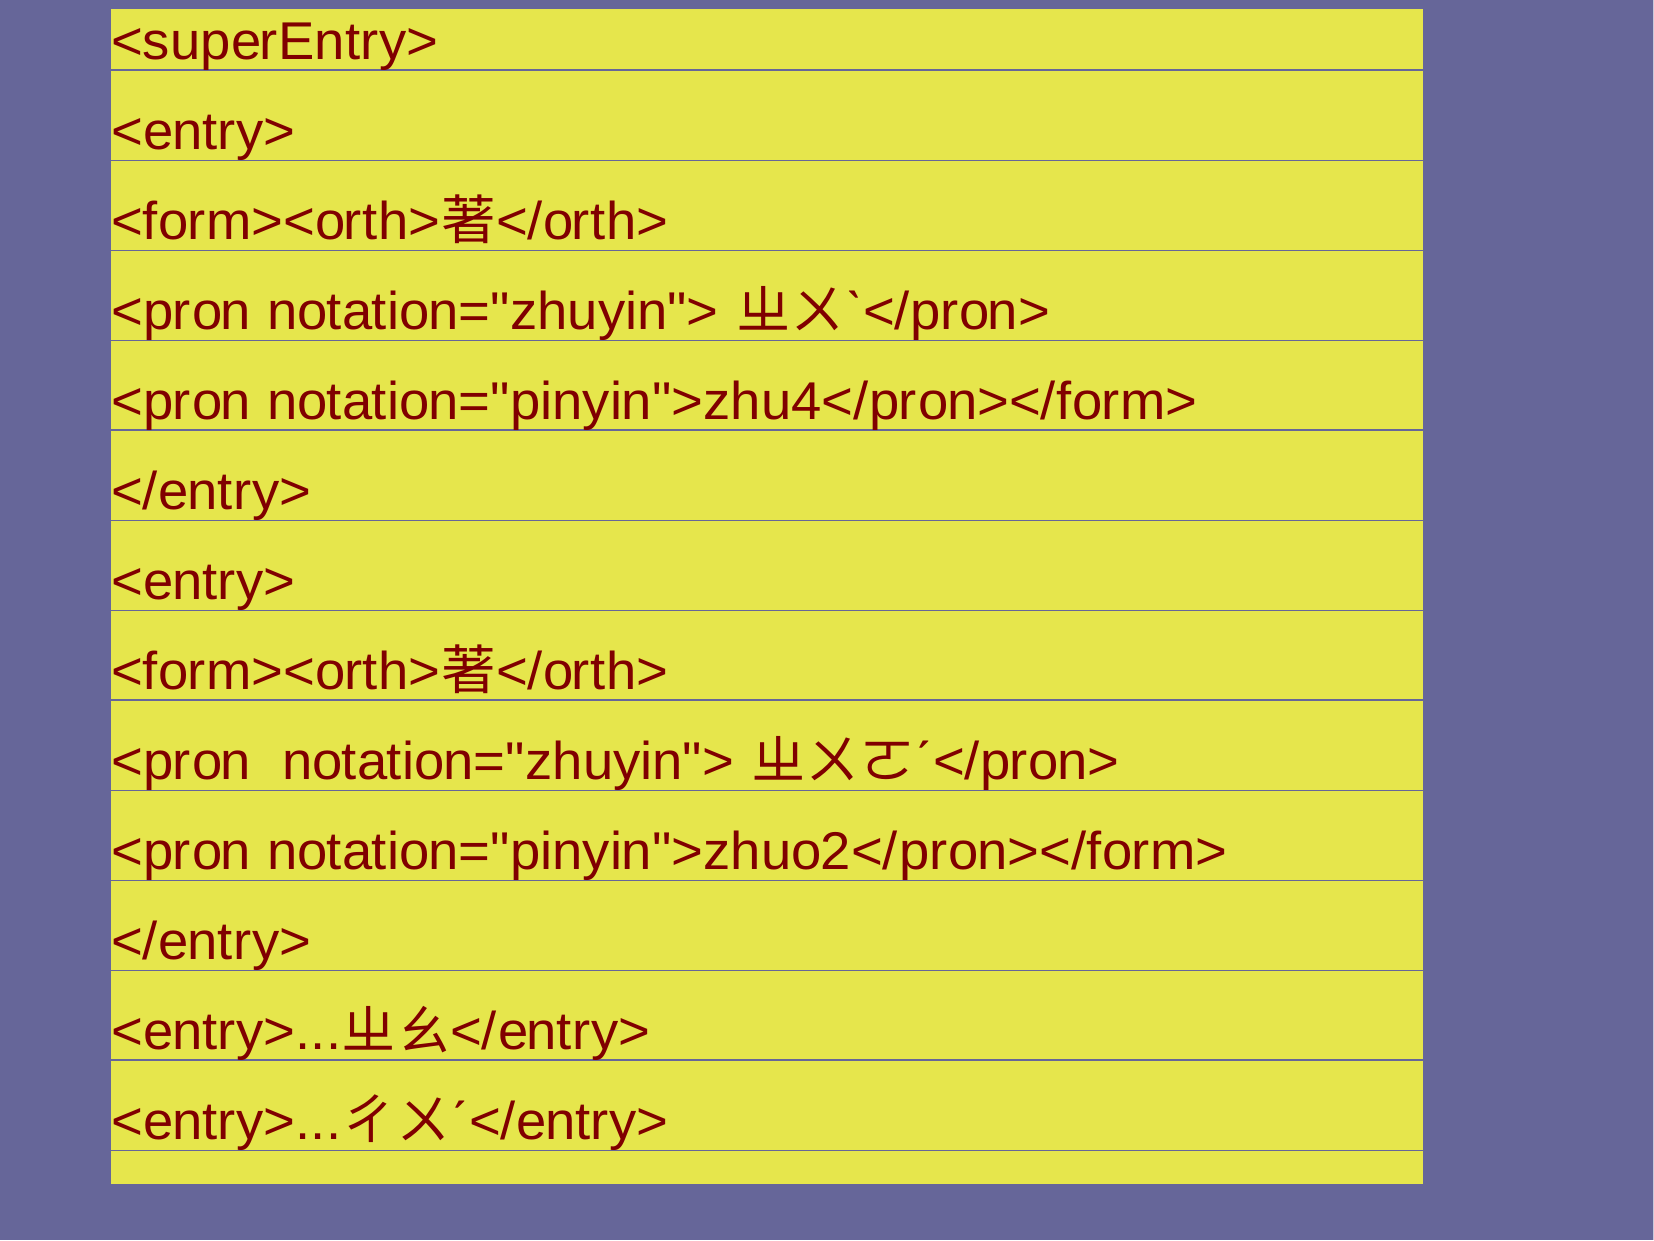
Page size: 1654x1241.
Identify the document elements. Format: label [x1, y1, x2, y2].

chart [92, 9, 1424, 1185]
